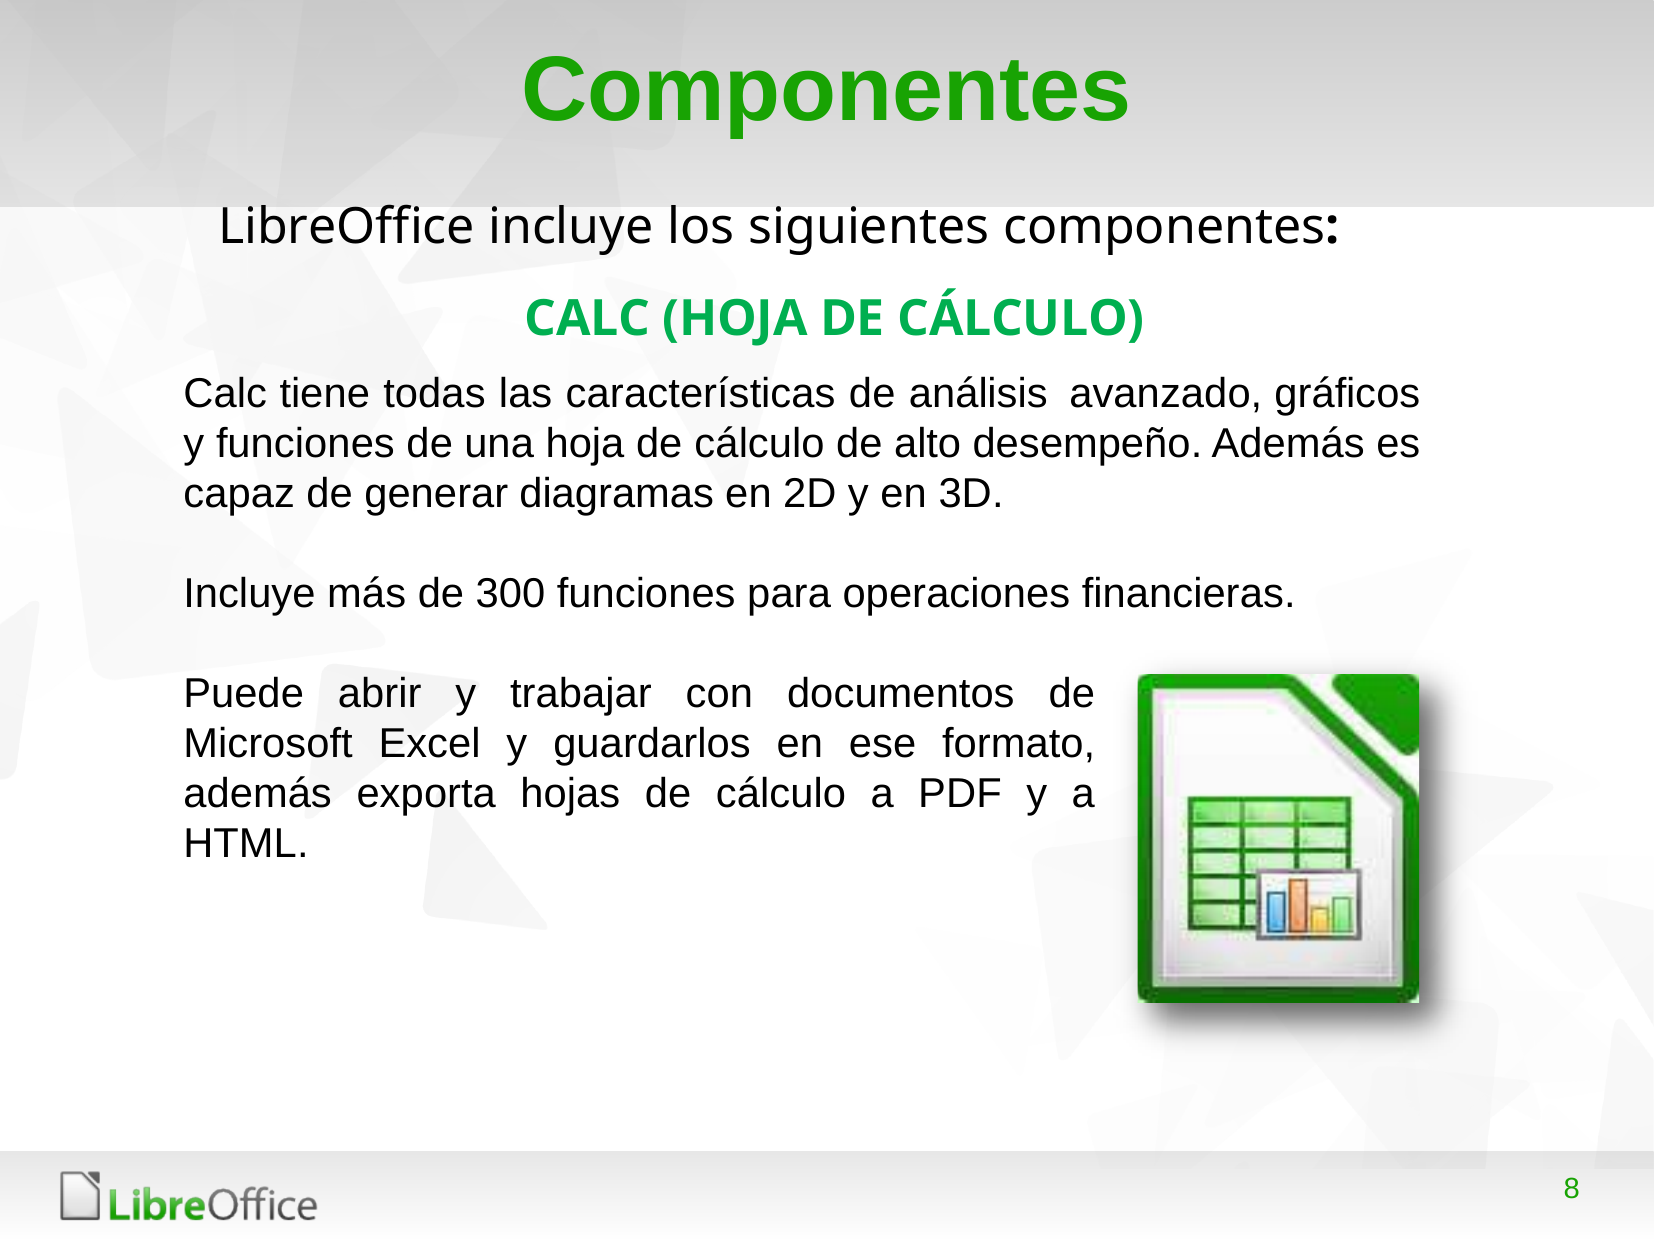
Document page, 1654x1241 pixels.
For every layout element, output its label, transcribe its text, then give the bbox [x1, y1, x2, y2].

picture [0, 0, 783, 930]
picture [915, 548, 1654, 1169]
text_box Calc tiene todas las características de análisis avanzado, gráficos y funciones de una hoja de cálculo de alto desempeño. Además es capaz de generar diagramas en 2D y en 3D. Incluye más de 300 funciones para operaciones financieras. Puede abrir y trabajar con documentos de Microsoft Excel y guardarlos en ese formato, además exporta hojas de cálculo a PDF y a HTML. [183, 365, 1424, 867]
title LibreOffice incluye los siguientes componentes: [218, 193, 1448, 290]
text_box [1106, 642, 1483, 1067]
picture [41, 1152, 337, 1240]
title CALC (HOJA DE CÁLCULO) [164, 236, 1395, 346]
title Componentes [82, 23, 1571, 154]
